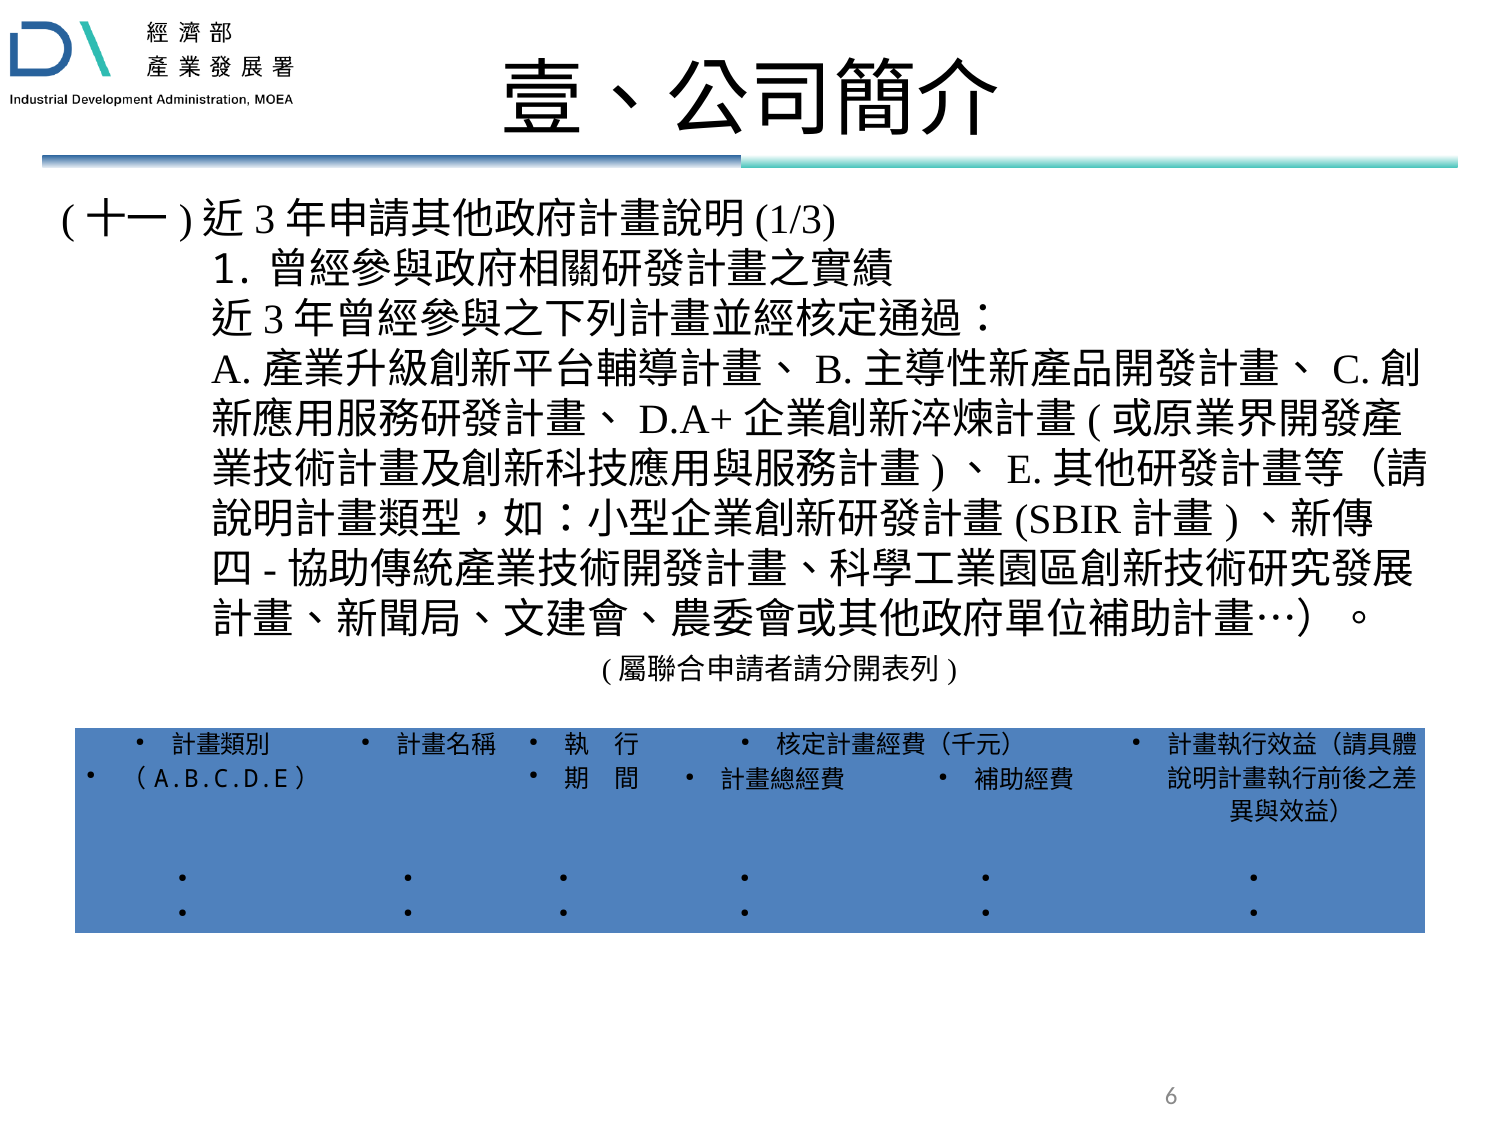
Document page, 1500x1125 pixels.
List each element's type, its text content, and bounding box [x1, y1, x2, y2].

table_header 執 行 期 間 [526, 728, 643, 863]
text_box (屬聯合申請者請分開表列) [587, 643, 972, 693]
table_header 計畫類別 （A.B.C.D.E） [75, 728, 332, 863]
table_cell [1124, 898, 1425, 933]
table_cell [332, 863, 526, 898]
table_cell [332, 898, 526, 933]
text_box (十一)近3年申請其他政府計畫說明(1/3) 曾經參與政府相關研發計畫之實績 近3年曾經參與之下列計畫並經核定通過： A.產業升級創新平台輔導計畫、B.主導性新產品開發計畫、C.創新應用服務研發計畫、D.A+企業創新淬煉計畫(或原業界開發產業技術計畫及創新科技應用與服務計畫)、E.其他研發計畫等（請說明計畫類型，如：小型企業創新研發計畫(SBIR計畫)、新傳四-協助傳統產業技術開發計畫、科學工業園區創新技術研究發展計畫、新聞局、文建會、農委會或其他政府單位補助計畫…）。 [46, 184, 1454, 655]
table_cell 計畫總經費 [643, 763, 889, 863]
table_cell [643, 863, 889, 898]
table_header 計畫執行效益（請具體說明計畫執行前後之差異與效益） [1124, 728, 1425, 863]
table_cell [526, 863, 643, 898]
table_cell [1124, 863, 1425, 898]
table_cell [75, 863, 332, 898]
table_cell 補助經費 [889, 763, 1124, 863]
table_cell [526, 898, 643, 933]
table_cell [889, 898, 1124, 933]
table_cell [889, 863, 1124, 898]
table_cell [643, 898, 889, 933]
title 壹、公司簡介 [75, 19, 1426, 171]
table_header 核定計畫經費（千元） [643, 728, 1124, 763]
table_cell [75, 898, 332, 933]
table_header 計畫名稱 [332, 728, 526, 863]
text_box 6 [1149, 1065, 1500, 1125]
